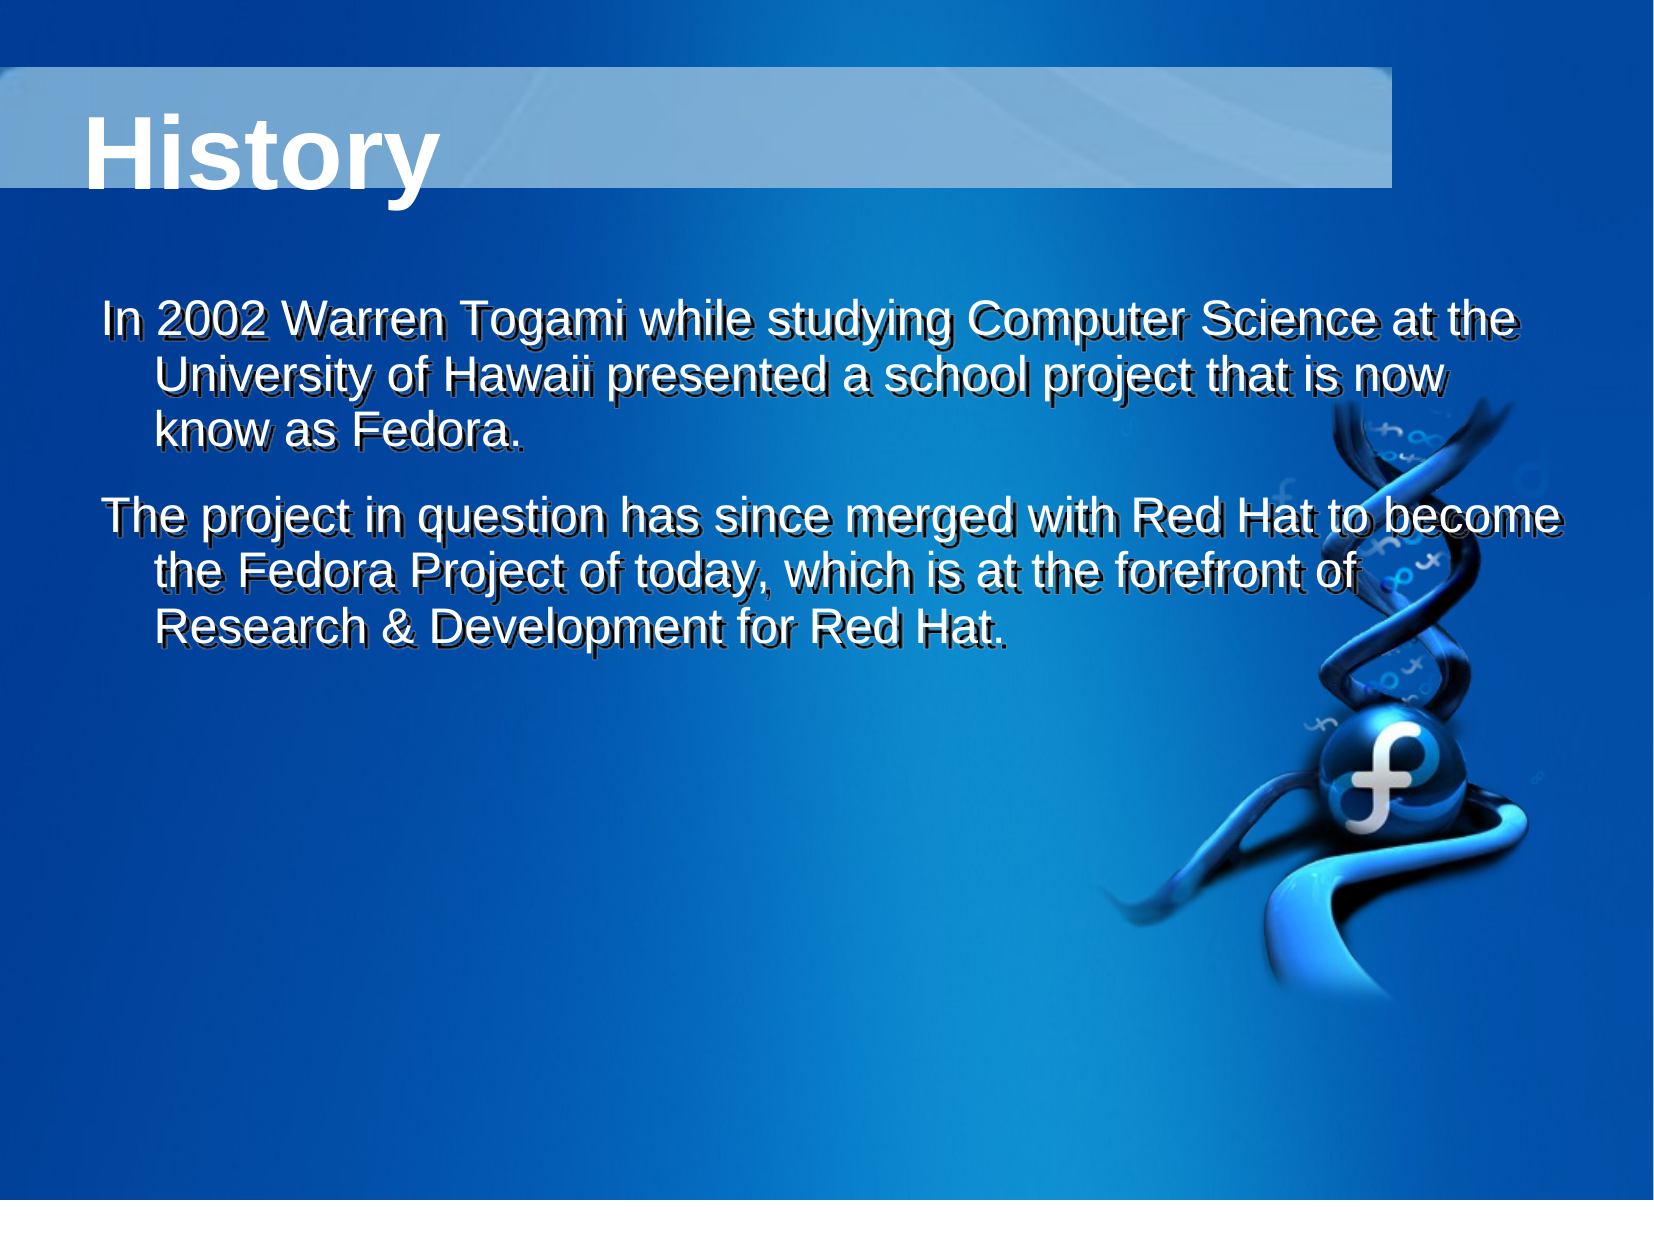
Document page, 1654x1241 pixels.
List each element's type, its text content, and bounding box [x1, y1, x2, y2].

title History [82, 49, 1571, 257]
picture [0, 0, 1654, 1200]
list In 2002 Warren Togami while studying Computer Science at the University of Hawaii presented a school project that is now know as Fedora. The project in question has since merged with Red Hat to become the Fedora Project of today, which is at the forefront of Research & Development for Red Hat. [82, 290, 1571, 1109]
